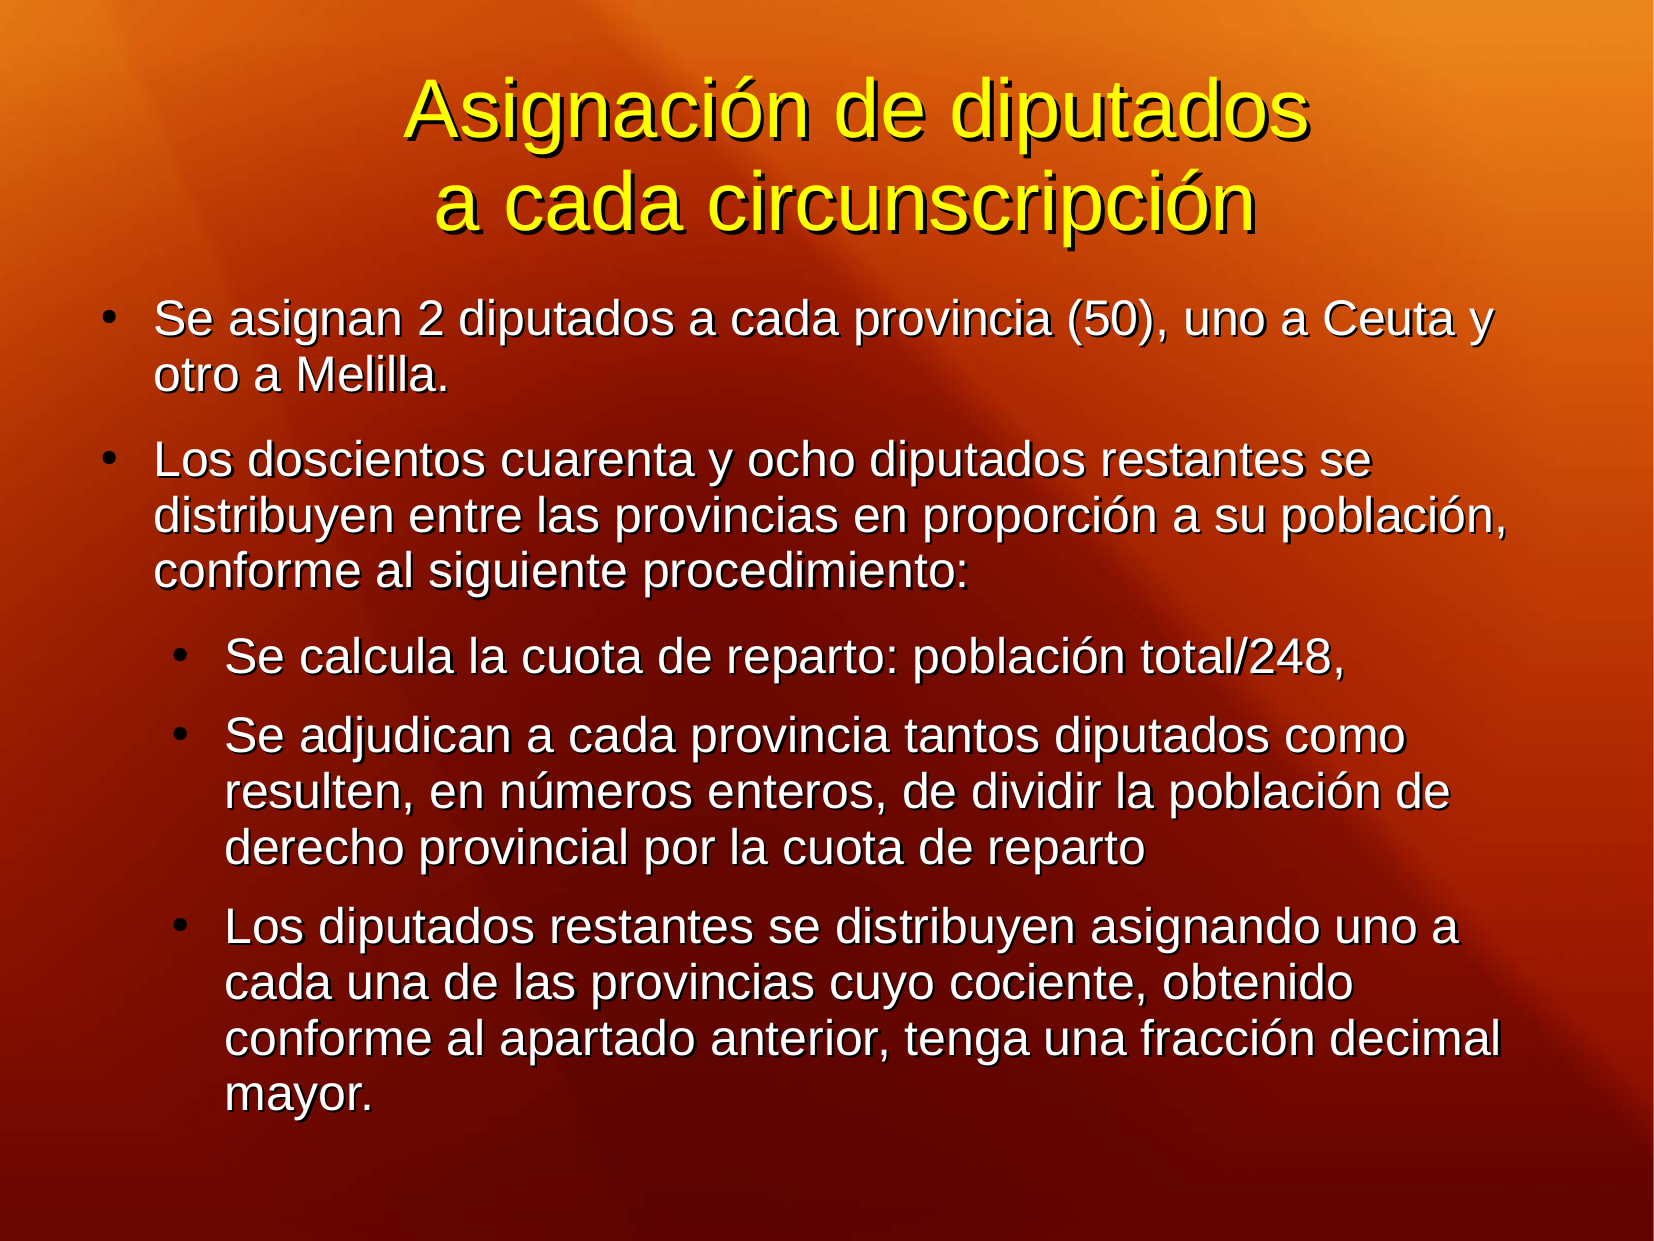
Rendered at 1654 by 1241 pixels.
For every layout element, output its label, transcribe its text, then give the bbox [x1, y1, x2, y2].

list Se asignan 2 diputados a cada provincia (50), uno a Ceuta y otro a Melilla. Los doscientos cuarenta y ocho diputados restantes se distribuyen entre las provincias en proporción a su población, conforme al siguiente procedimiento: Se calcula la cuota de reparto: población total/248, Se adjudican a cada provincia tantos diputados como resulten, en números enteros, de dividir la población de derecho provincial por la cuota de reparto Los diputados restantes se distribuyen asignando uno a cada una de las provincias cuyo cociente, obtenido conforme al apartado anterior, tenga una fracción decimal mayor. [82, 290, 1571, 1129]
picture [0, 0, 1654, 1241]
title Asignación de diputados a cada circunscripción [296, 51, 1419, 259]
